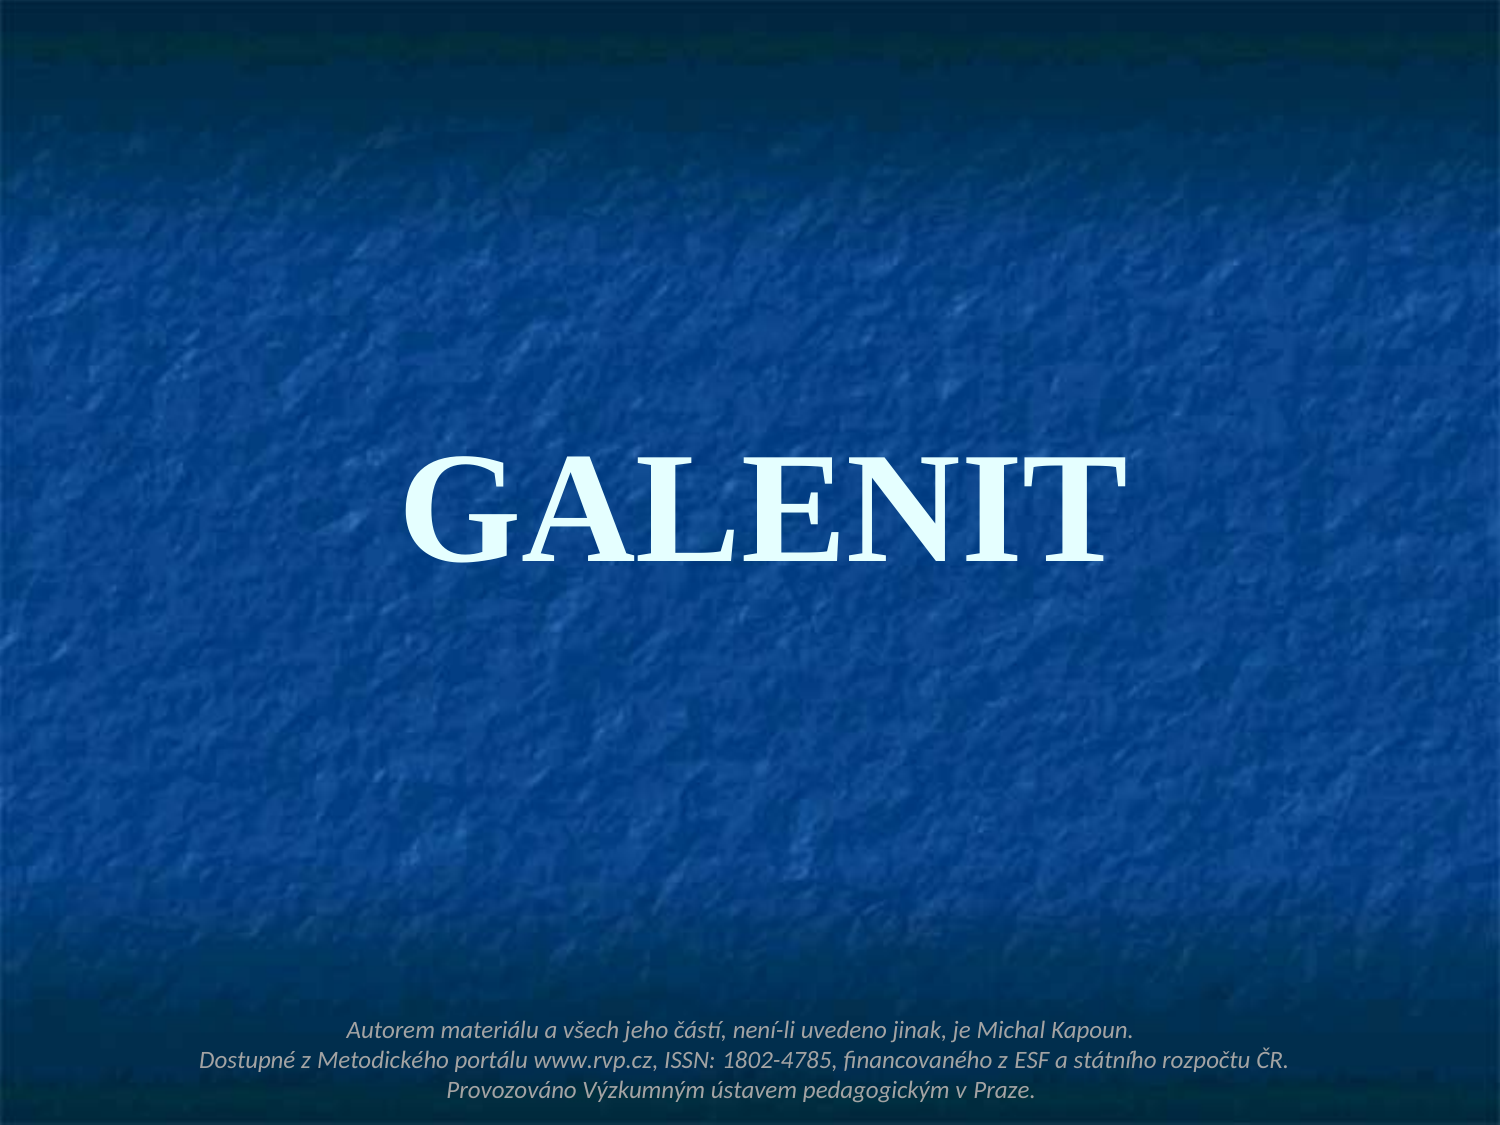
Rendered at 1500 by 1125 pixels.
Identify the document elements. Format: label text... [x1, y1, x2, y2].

picture [0, 0, 1500, 1125]
title GALENIT [88, 385, 1439, 611]
text_box Autorem materiálu a všech jeho částí, není-li uvedeno jinak, je Michal Kapoun. Dostupné z Metodického portálu www.rvp.cz, ISSN: 1802-4785, financovaného z ESF a státního rozpočtu ČR. Provozováno Výzkumným ústavem pedagogickým v Praze. [147, 1011, 1341, 1106]
